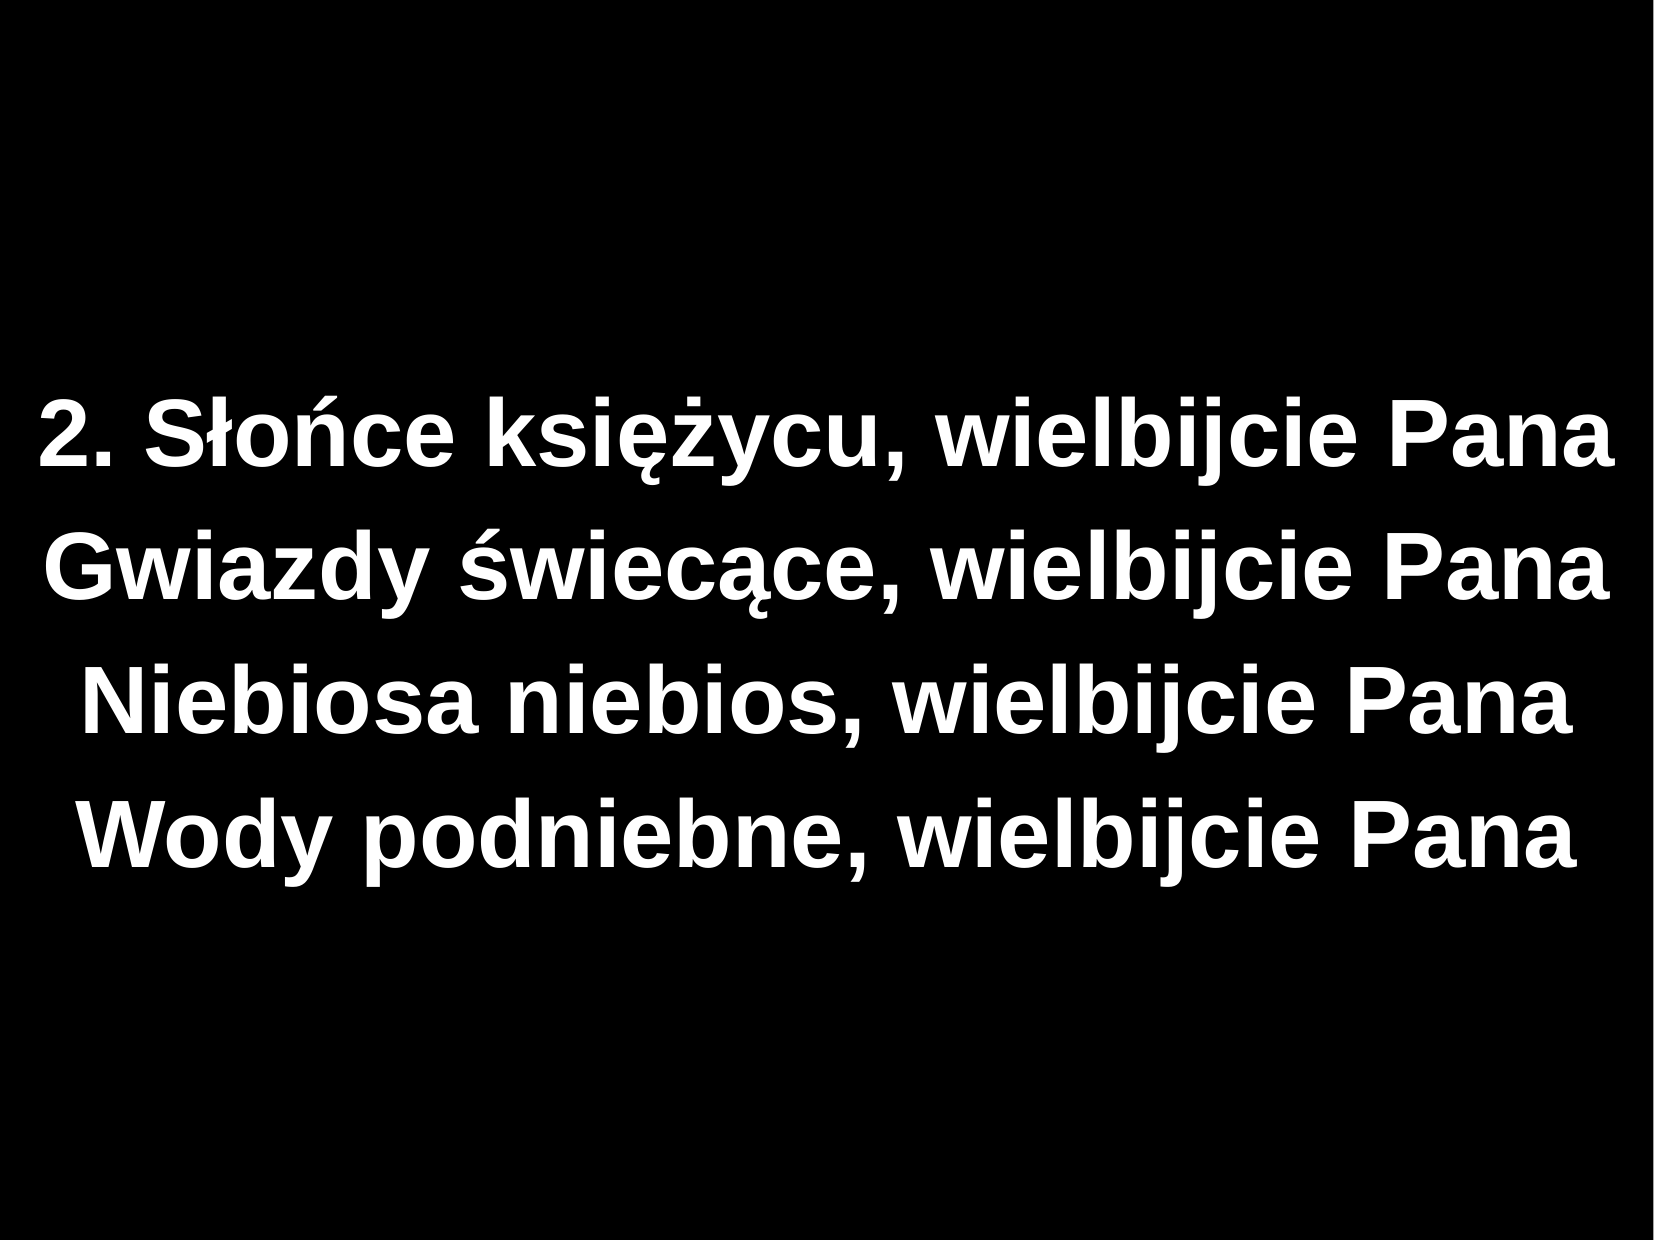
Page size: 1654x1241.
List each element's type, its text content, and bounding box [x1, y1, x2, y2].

subtitle 2. Słońce księżycu, wielbijcie Pana Gwiazdy świecące, wielbijcie Pana Niebiosa niebios, wielbijcie Pana Wody podniebne, wielbijcie Pana [0, 0, 1654, 1241]
